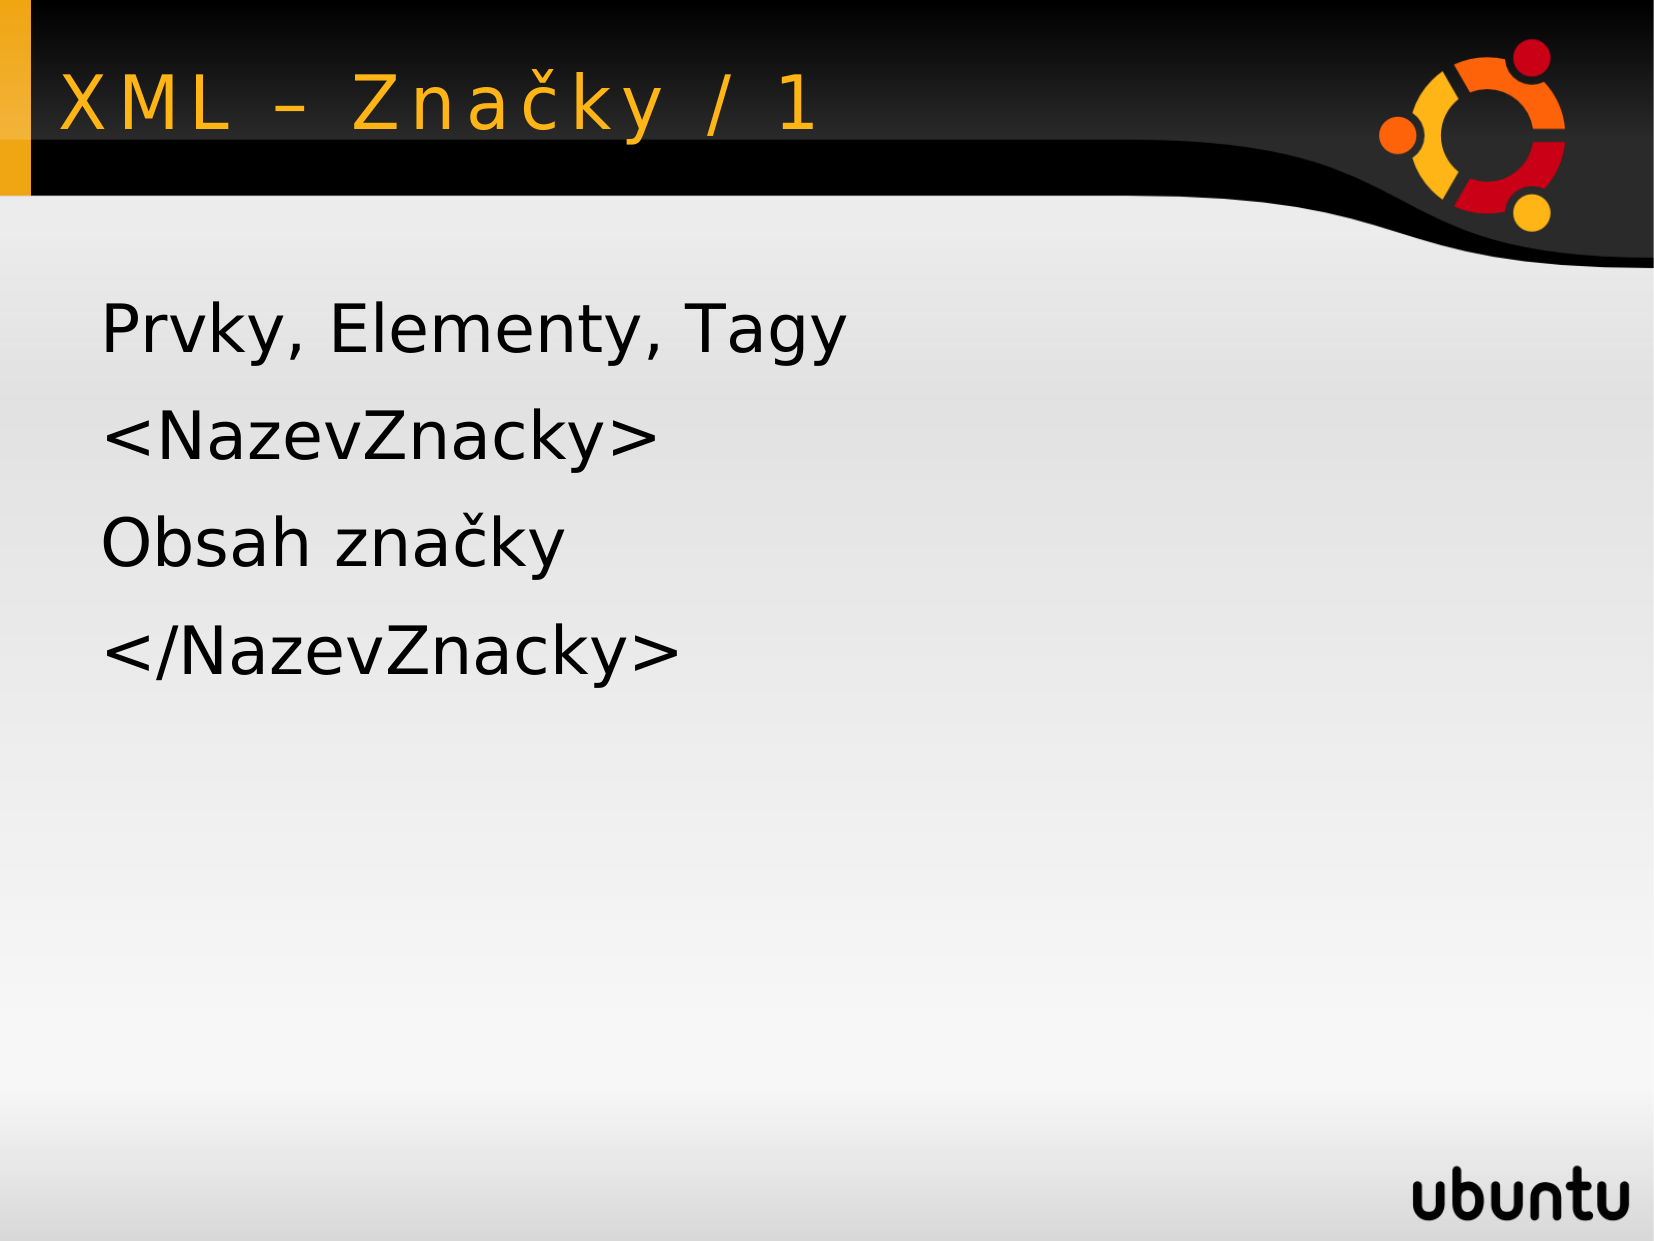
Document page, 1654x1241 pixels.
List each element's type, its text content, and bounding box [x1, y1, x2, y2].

picture [0, 0, 1654, 1241]
title XML – Značky / 1 [59, 29, 1270, 178]
list Prvky, Elementy, Tagy <NazevZnacky> Obsah značky </NazevZnacky> [82, 290, 1571, 1109]
